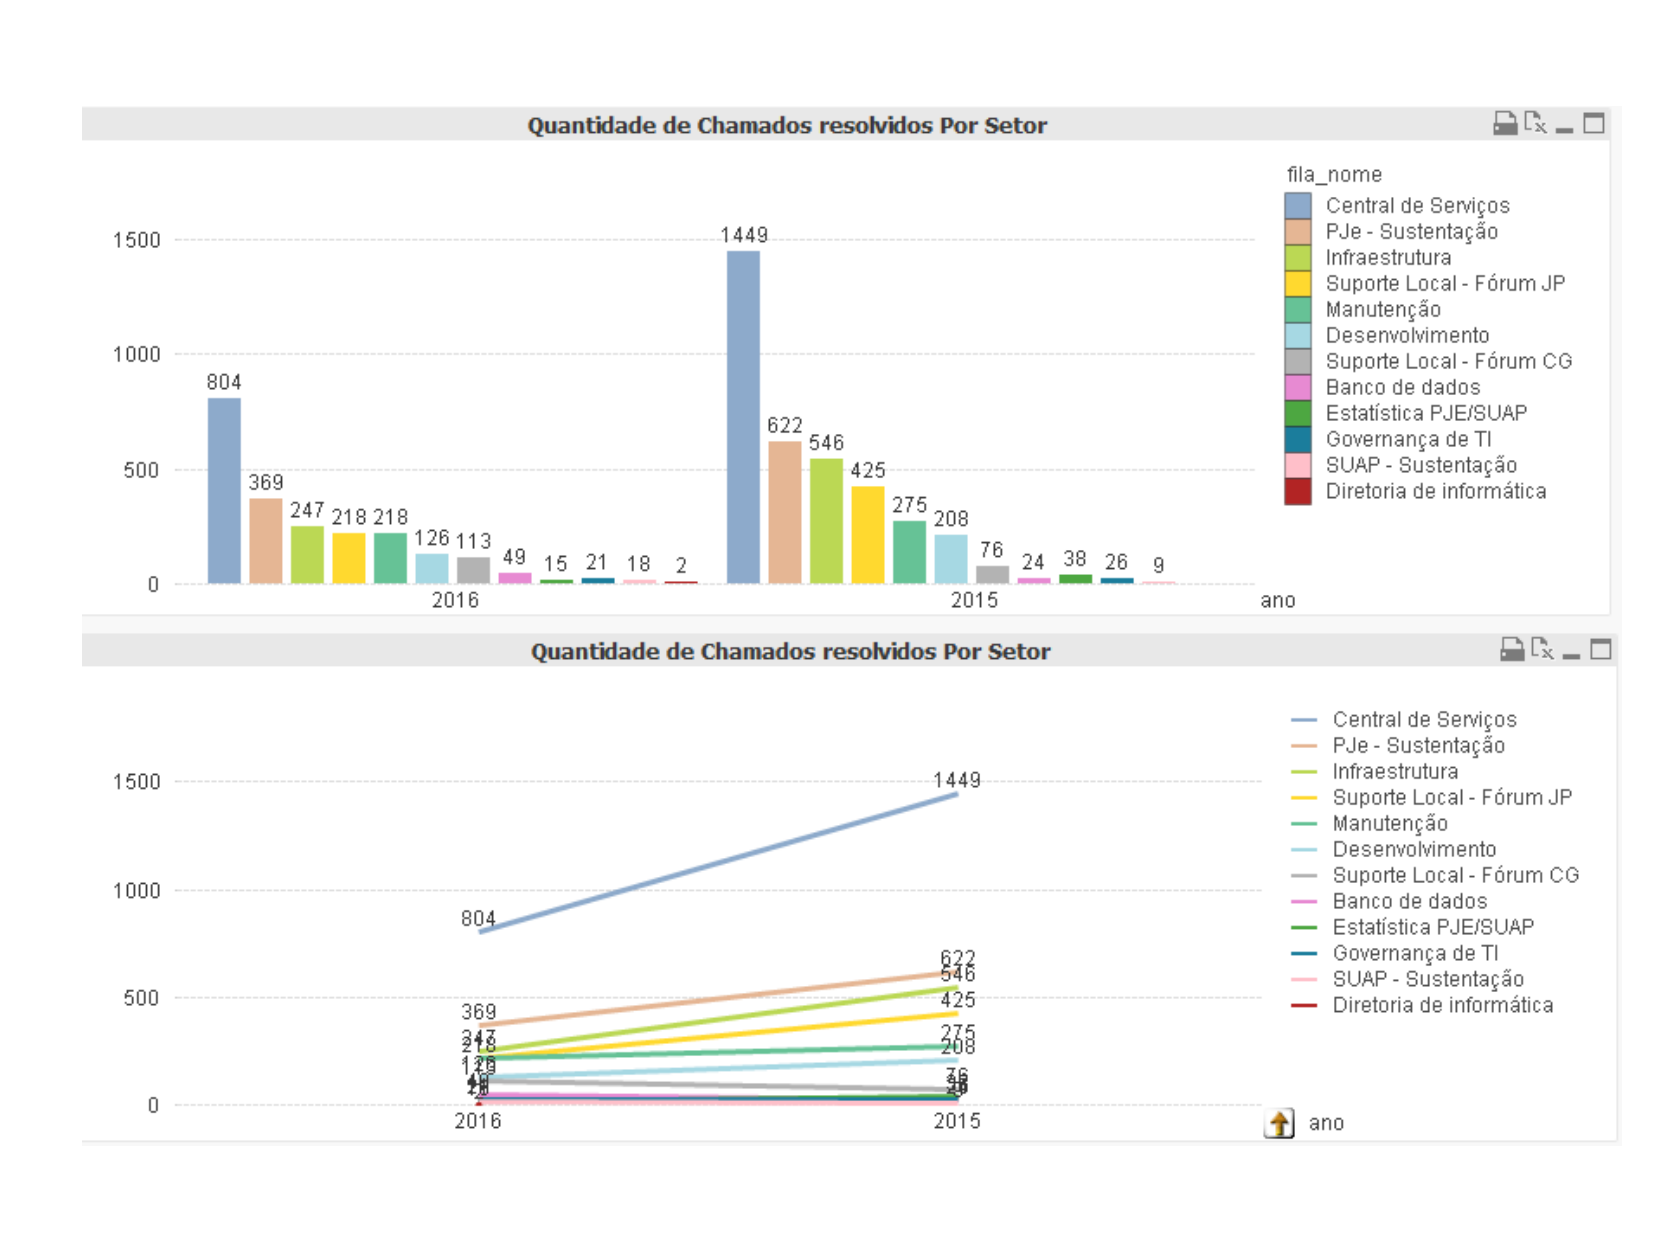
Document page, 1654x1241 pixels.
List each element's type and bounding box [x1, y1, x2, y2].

picture [82, 106, 1622, 1146]
